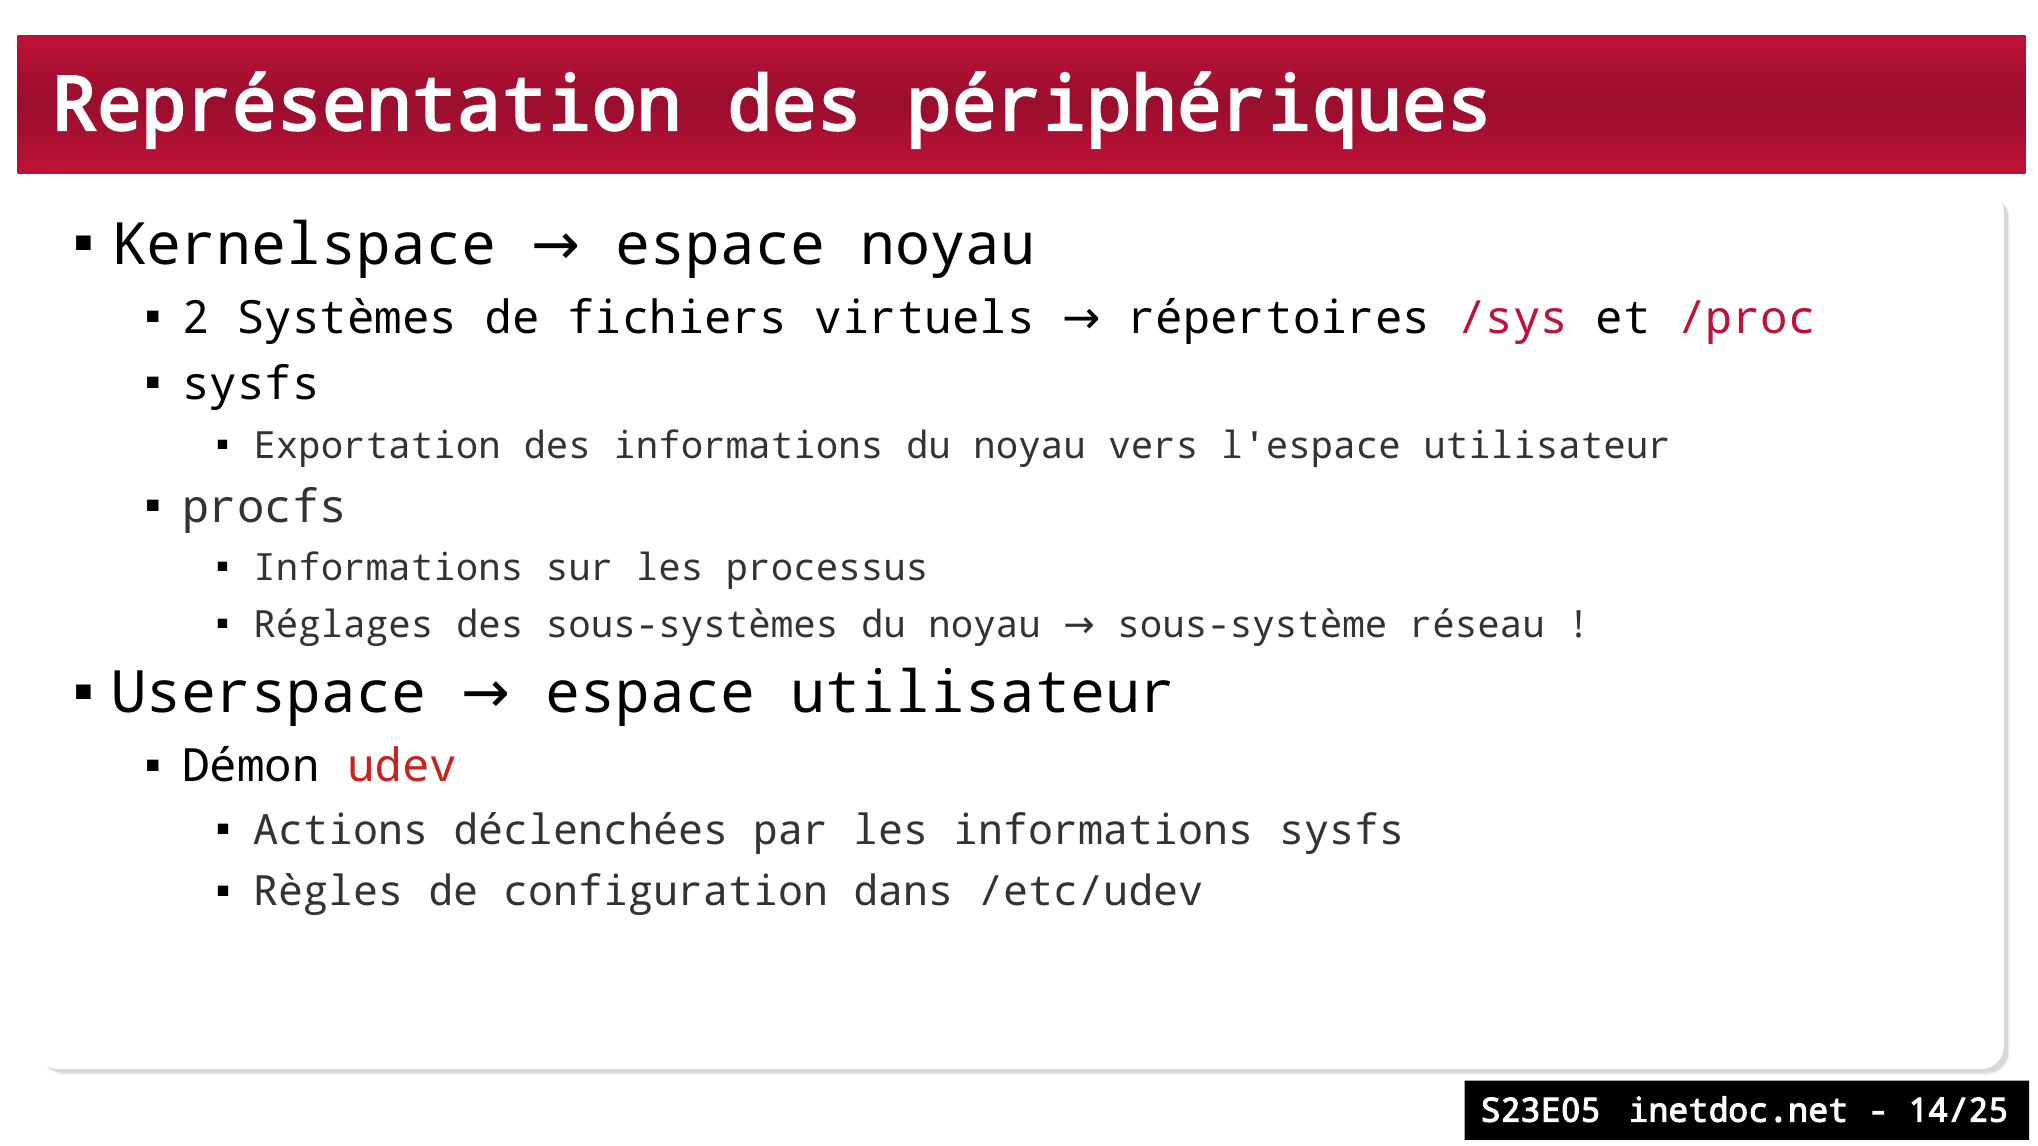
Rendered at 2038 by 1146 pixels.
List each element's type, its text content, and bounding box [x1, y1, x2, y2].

text_box Kernelspace → espace noyau 2 Systèmes de fichiers virtuels → répertoires /sys et /proc sysfs Exportation des informations du noyau vers l'espace utilisateur procfs Informations sur les processus Réglages des sous-systèmes du noyau → sous-système réseau ! Userspace → espace utilisateur Démon udev Actions déclenchées par les informations sysfs Règles de configuration dans /etc/udev [35, 188, 2004, 1069]
text_box S23E05 inetdoc.net - <numéro>/25 [1464, 1080, 2030, 1140]
text_box Représentation des périphériques [17, 35, 2026, 174]
